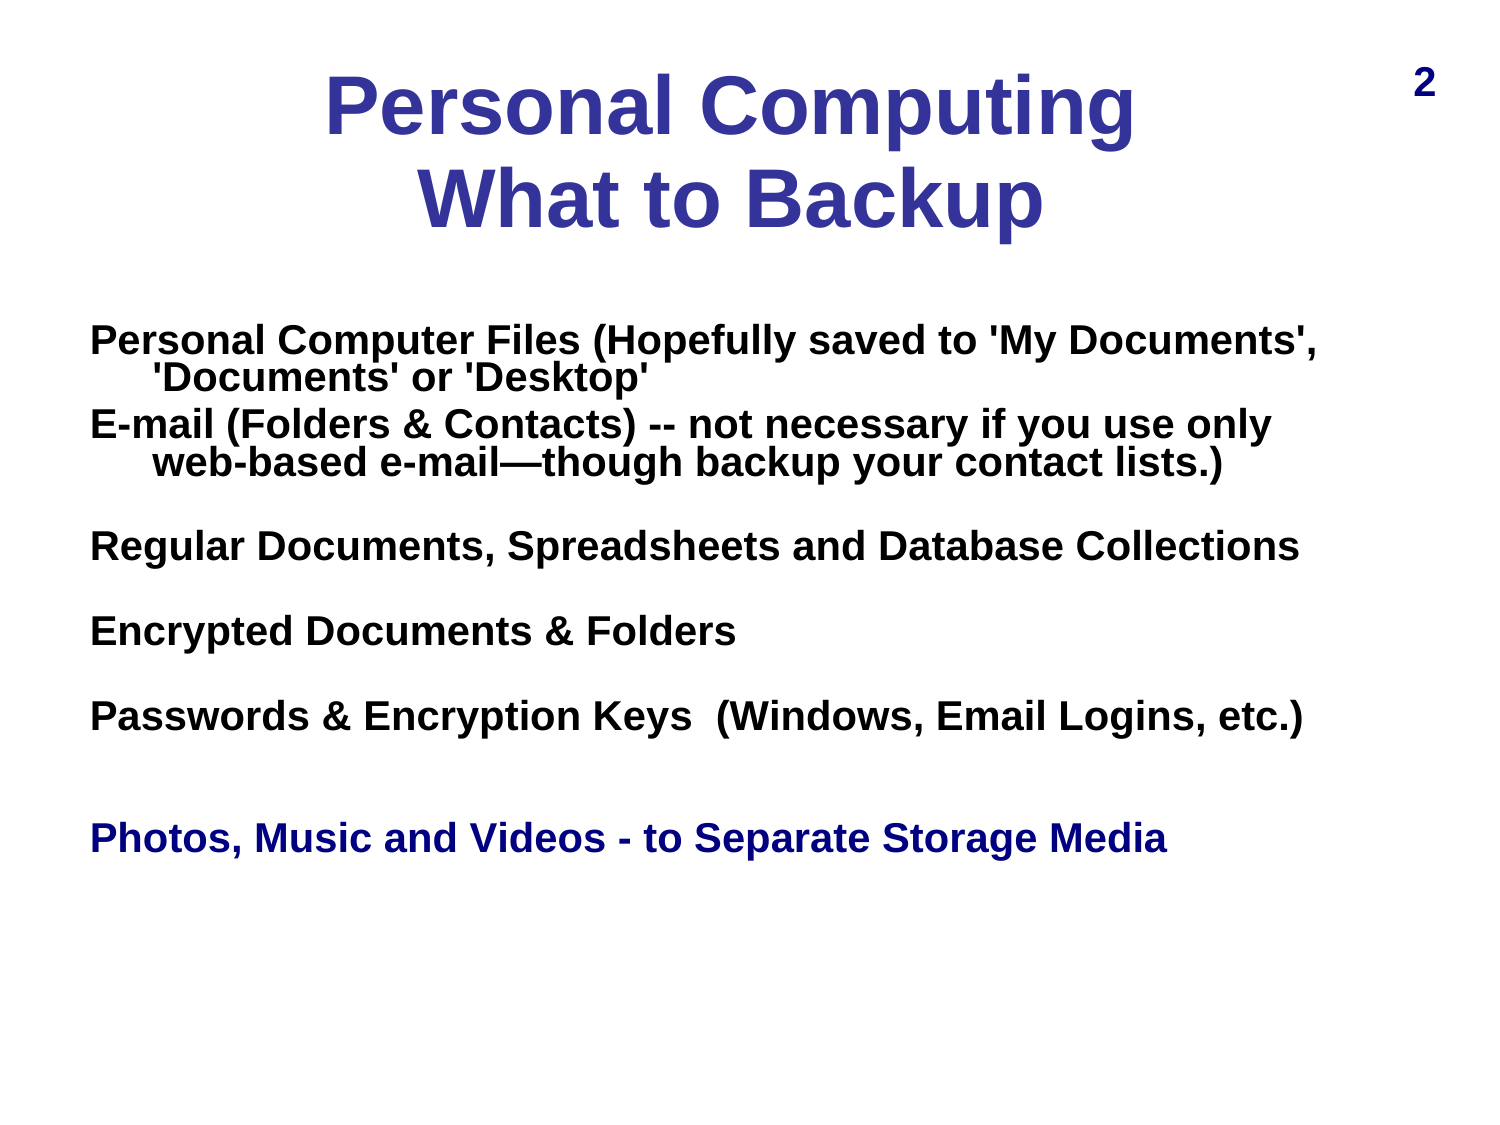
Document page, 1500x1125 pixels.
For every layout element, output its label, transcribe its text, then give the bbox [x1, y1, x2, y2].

text_box 2 [1387, 47, 1463, 113]
title Personal Computing What to Backup [112, 37, 1351, 268]
list Personal Computer Files (Hopefully saved to 'My Documents', 'Documents' or 'Desktop' E-mail (Folders & Contacts) -- not necessary if you use only web-based e-mail—though backup your contact lists.) Regular Documents, Spreadsheets and Database Collections Encrypted Documents & Folders Passwords & Encryption Keys (Windows, Email Logins, etc.) Photos, Music and Videos - to Separate Storage Media [75, 316, 1388, 1013]
